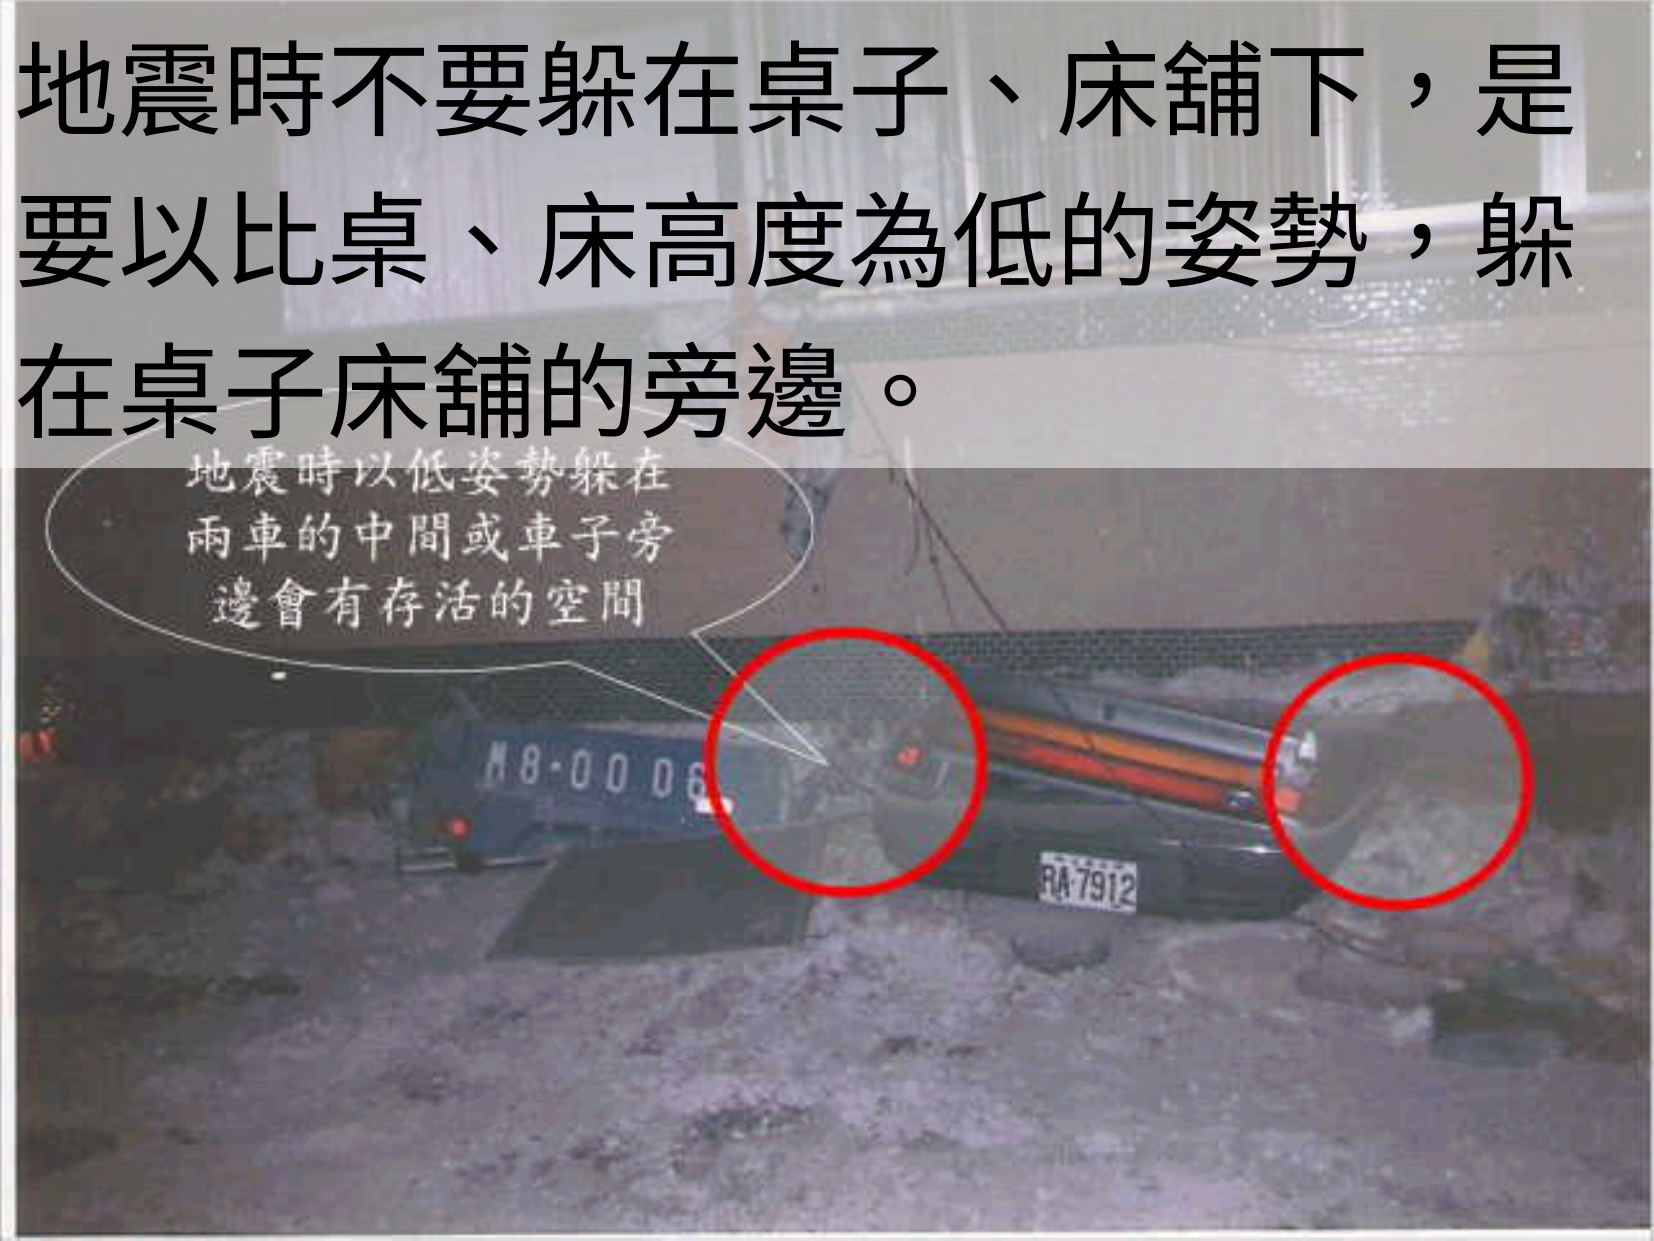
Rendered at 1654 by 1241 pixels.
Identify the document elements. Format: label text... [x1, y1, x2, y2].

text_box 地震時不要躲在桌子、床舖下，是要以比桌、床高度為低的姿勢，躲在桌子床舖的旁邊。 [0, 0, 1654, 328]
picture [0, 468, 1654, 1241]
